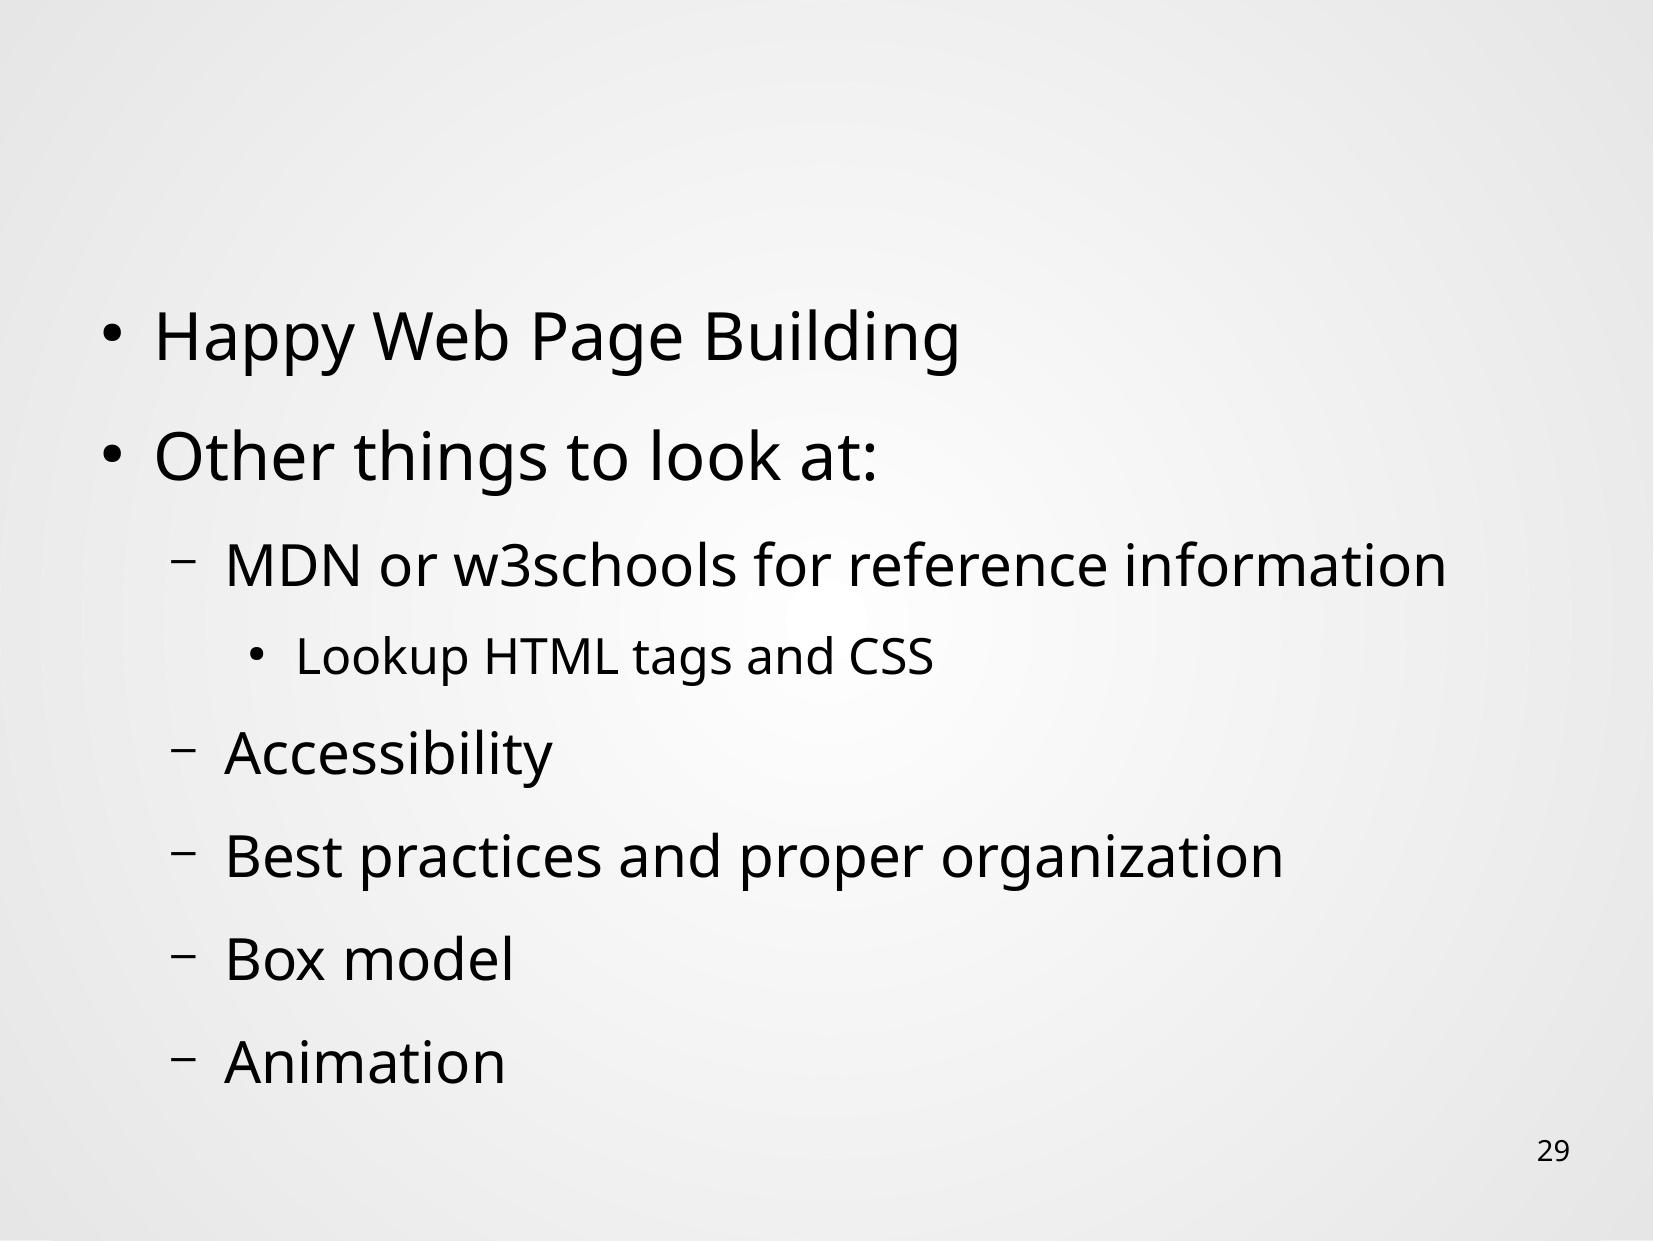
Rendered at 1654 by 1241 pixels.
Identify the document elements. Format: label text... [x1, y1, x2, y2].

list Happy Web Page Building Other things to look at: MDN or w3schools for reference information Lookup HTML tags and CSS Accessibility Best practices and proper organization Box model Animation [82, 289, 1571, 1010]
